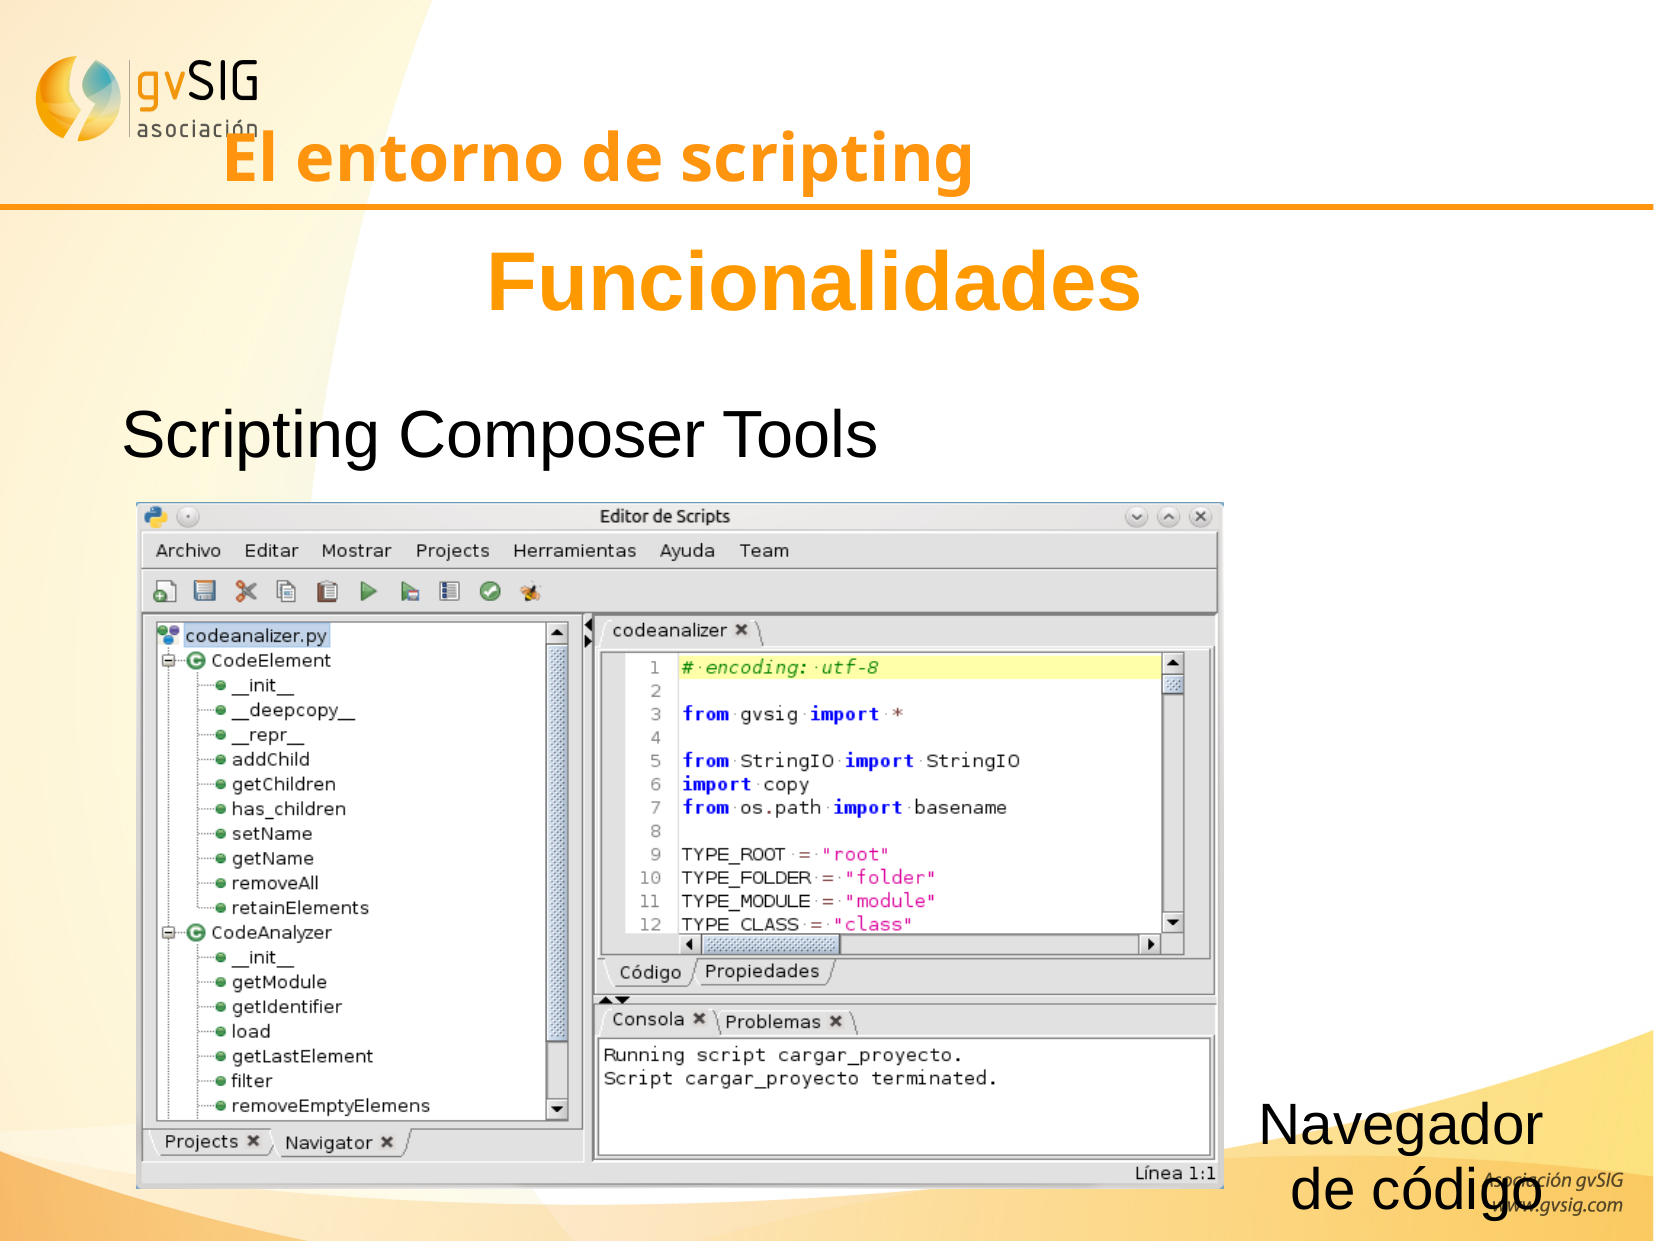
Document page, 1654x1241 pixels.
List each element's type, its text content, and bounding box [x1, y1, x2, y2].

picture [0, 210, 1654, 1241]
text_box Scripting Composer Tools Navegador de código [106, 389, 1560, 1231]
text_box Funcionalidades [23, 228, 1607, 337]
title El entorno de scripting [0, 0, 1654, 207]
